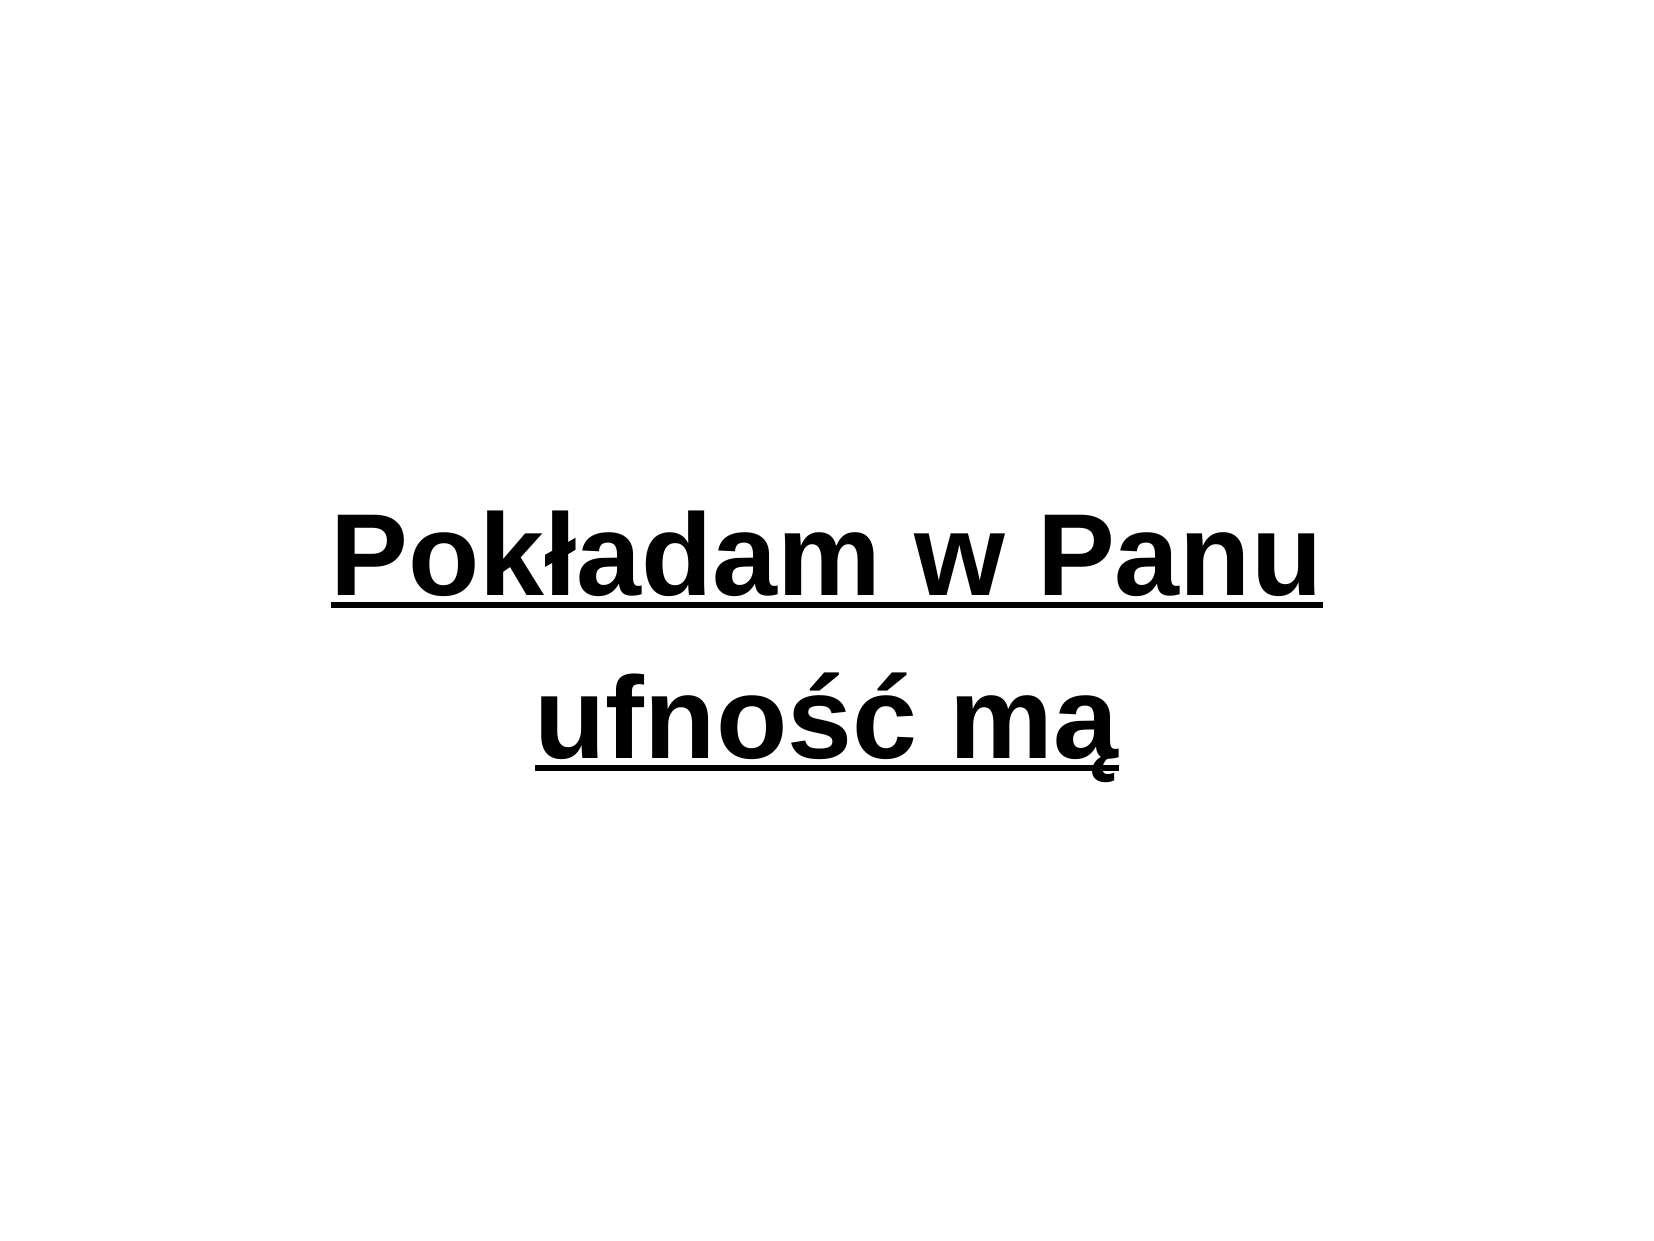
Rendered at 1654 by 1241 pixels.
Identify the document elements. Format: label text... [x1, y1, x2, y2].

subtitle Pokładam w Panu ufność mą [0, 0, 1654, 1241]
